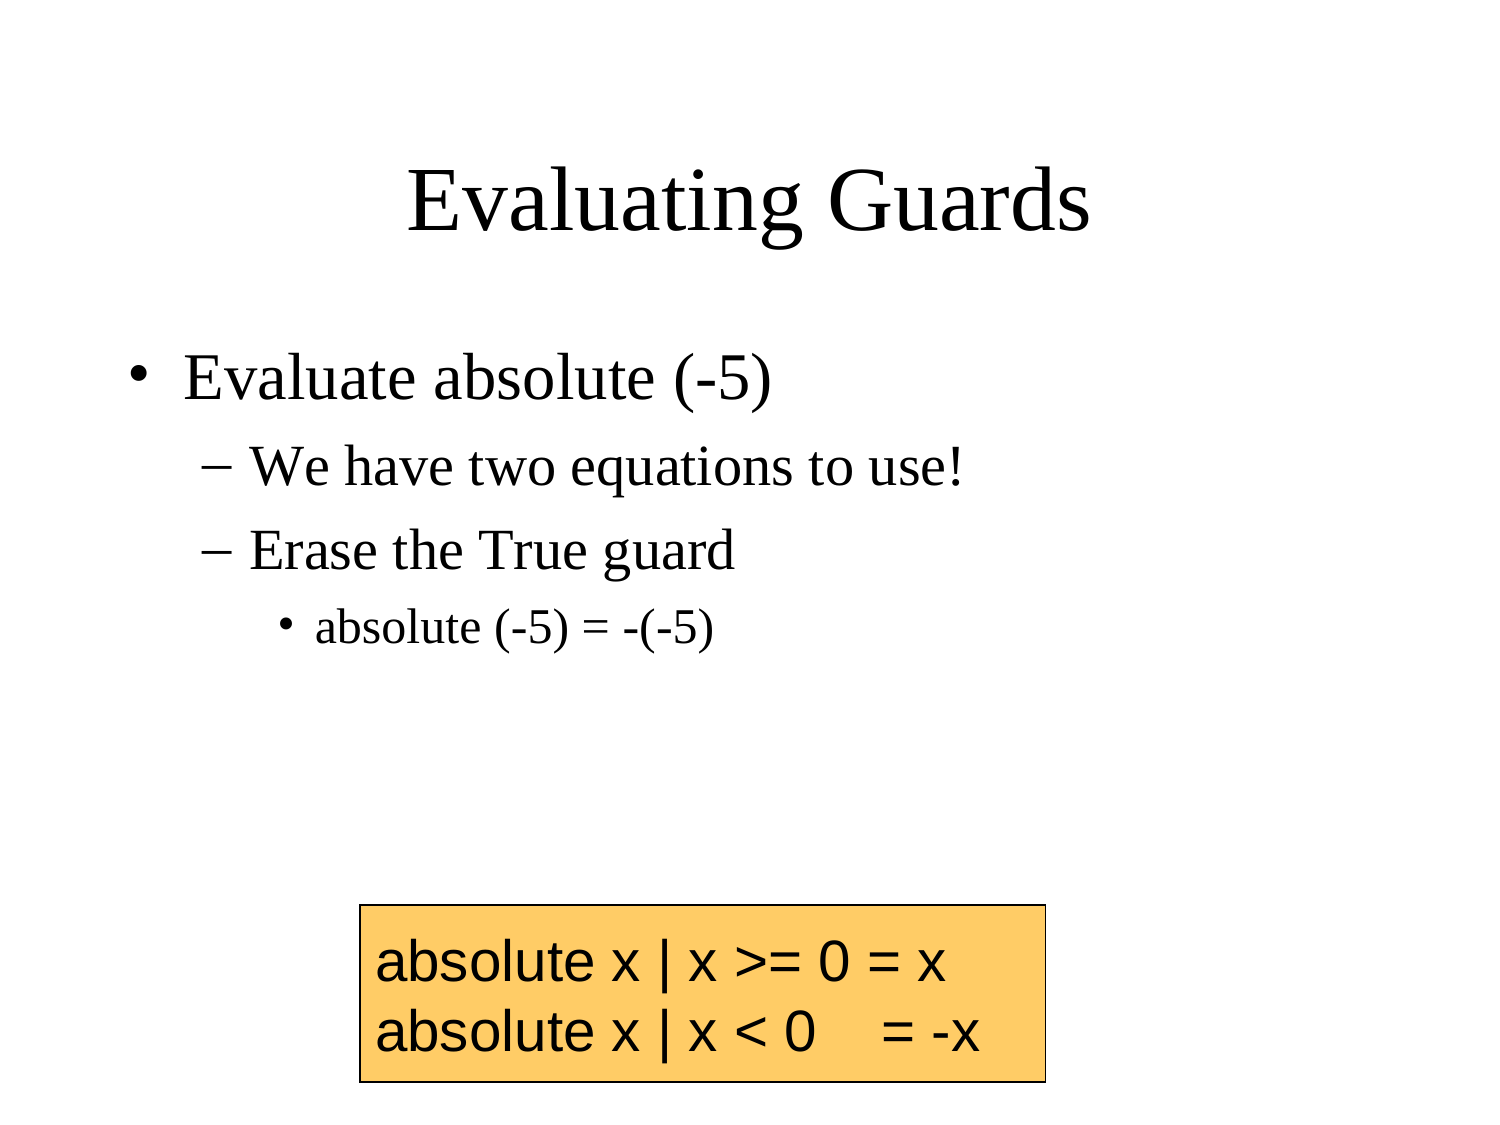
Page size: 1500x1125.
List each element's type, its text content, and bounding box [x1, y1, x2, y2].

text_box absolute x | x >= 0 = x absolute x | x < 0 = -x [360, 904, 1046, 1083]
title Evaluating Guards [112, 99, 1388, 288]
list Evaluate absolute (-5) We have two equations to use! Erase the True guard absolute (-5) = -(-5) [112, 324, 1388, 1000]
